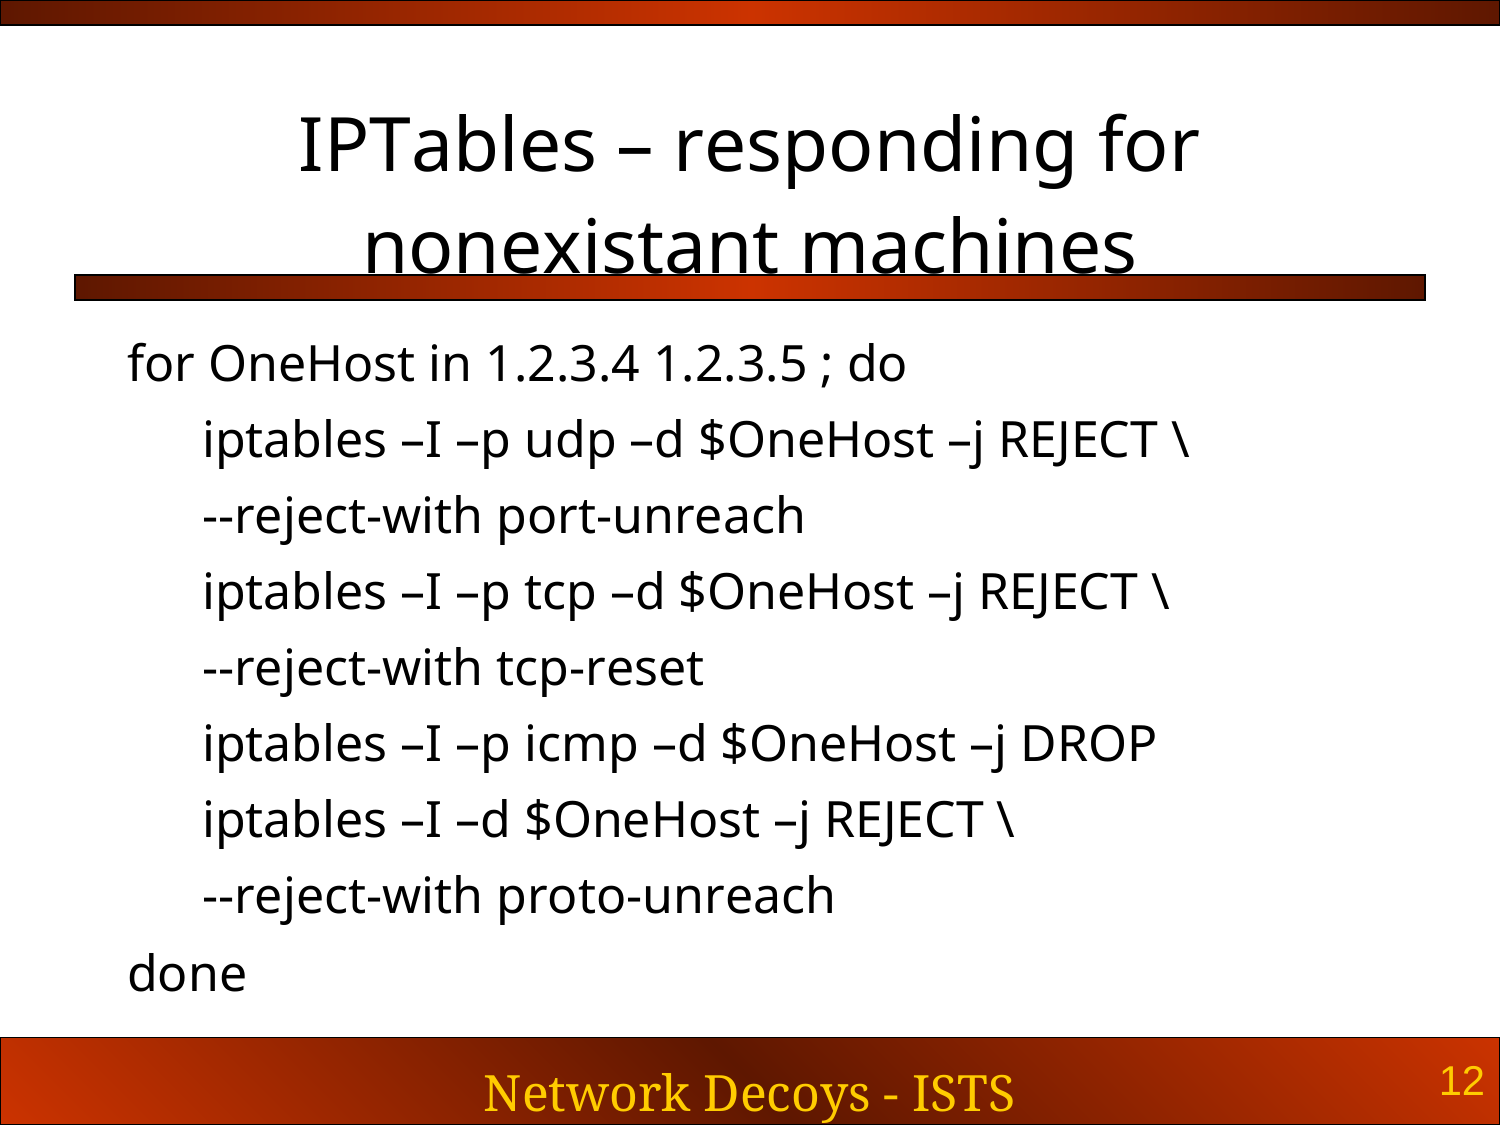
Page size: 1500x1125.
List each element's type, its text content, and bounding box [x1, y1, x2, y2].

title IPTables – responding for nonexistant machines [112, 96, 1388, 292]
list for OneHost in 1.2.3.4 1.2.3.5 ; do iptables –I –p udp –d $OneHost –j REJECT \ --reject-with port-unreach iptables –I –p tcp –d $OneHost –j REJECT \ --reject-with tcp-reset iptables –I –p icmp –d $OneHost –j DROP iptables –I –d $OneHost –j REJECT \ --reject-with proto-unreach done [112, 324, 1388, 1001]
